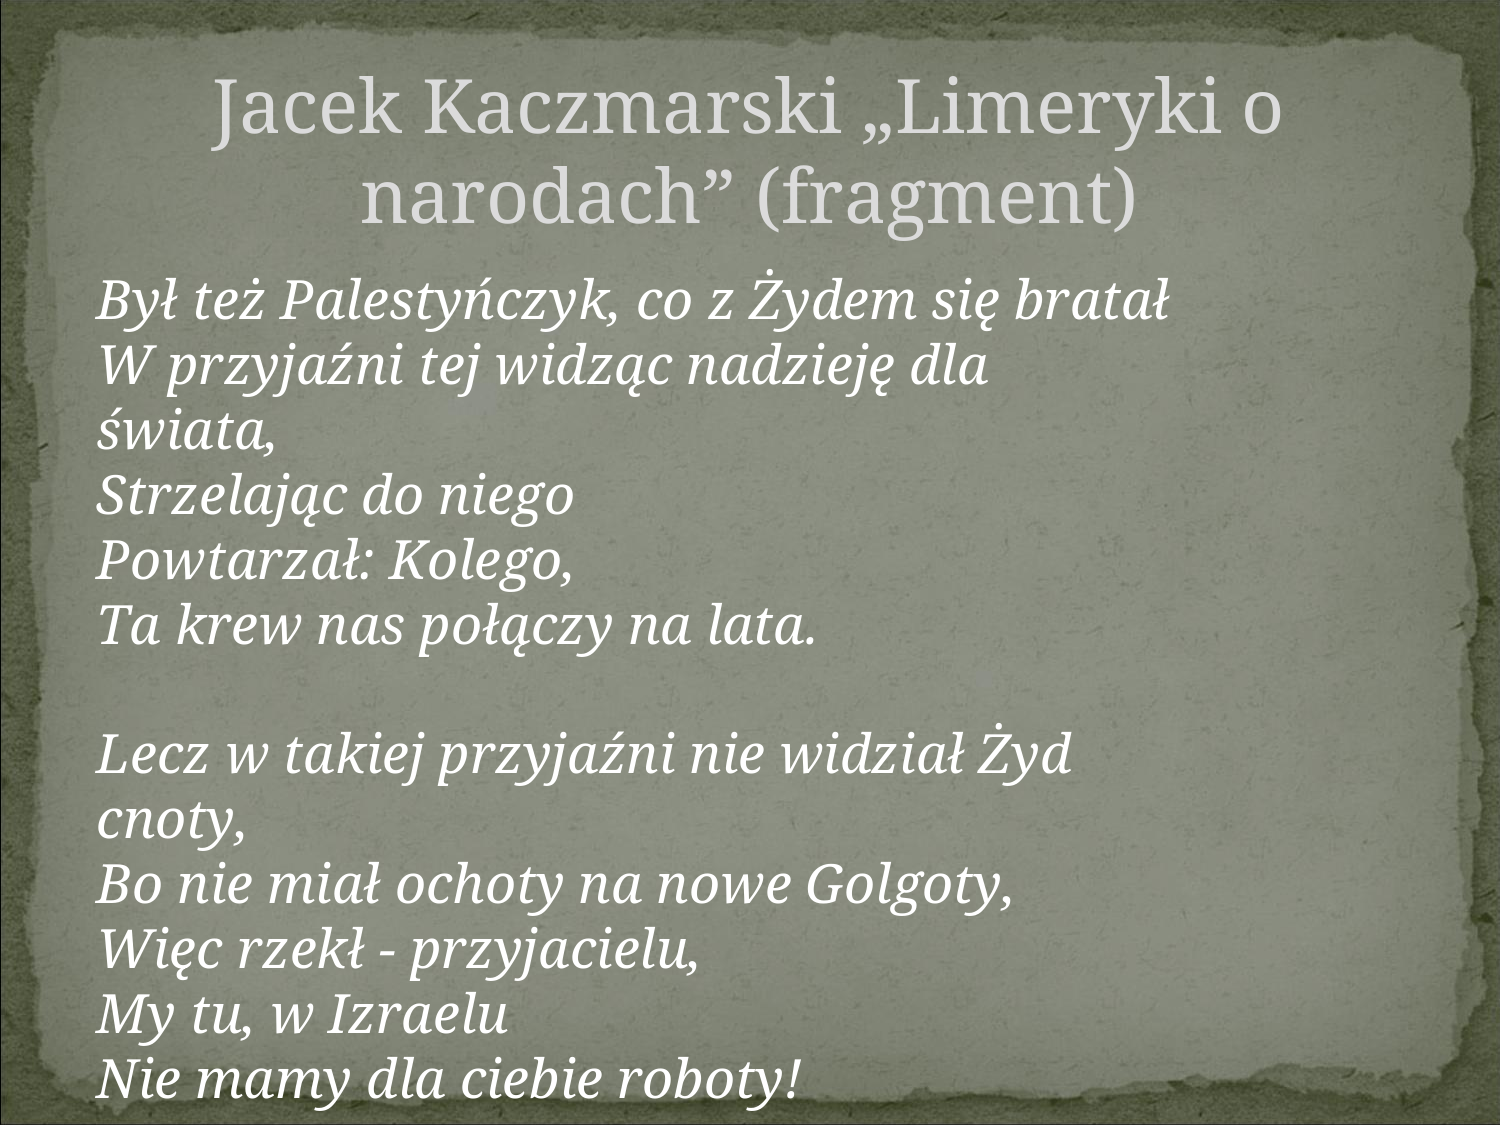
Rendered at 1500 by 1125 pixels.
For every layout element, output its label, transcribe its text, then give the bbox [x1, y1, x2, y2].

text_box Jacek Kaczmarski „Limeryki o narodach” (fragment) [75, 35, 1425, 246]
text_box Był też Palestyńczyk, co z Żydem się bratał W przyjaźni tej widząc nadzieję dla świata, Strzelając do niego Powtarzał: Kolego, Ta krew nas połączy na lata. Lecz w takiej przyjaźni nie widział Żyd cnoty, Bo nie miał ochoty na nowe Golgoty, Więc rzekł - przyjacielu, My tu, w Izraelu Nie mamy dla ciebie roboty! [82, 257, 1191, 996]
picture [0, 0, 1500, 1125]
